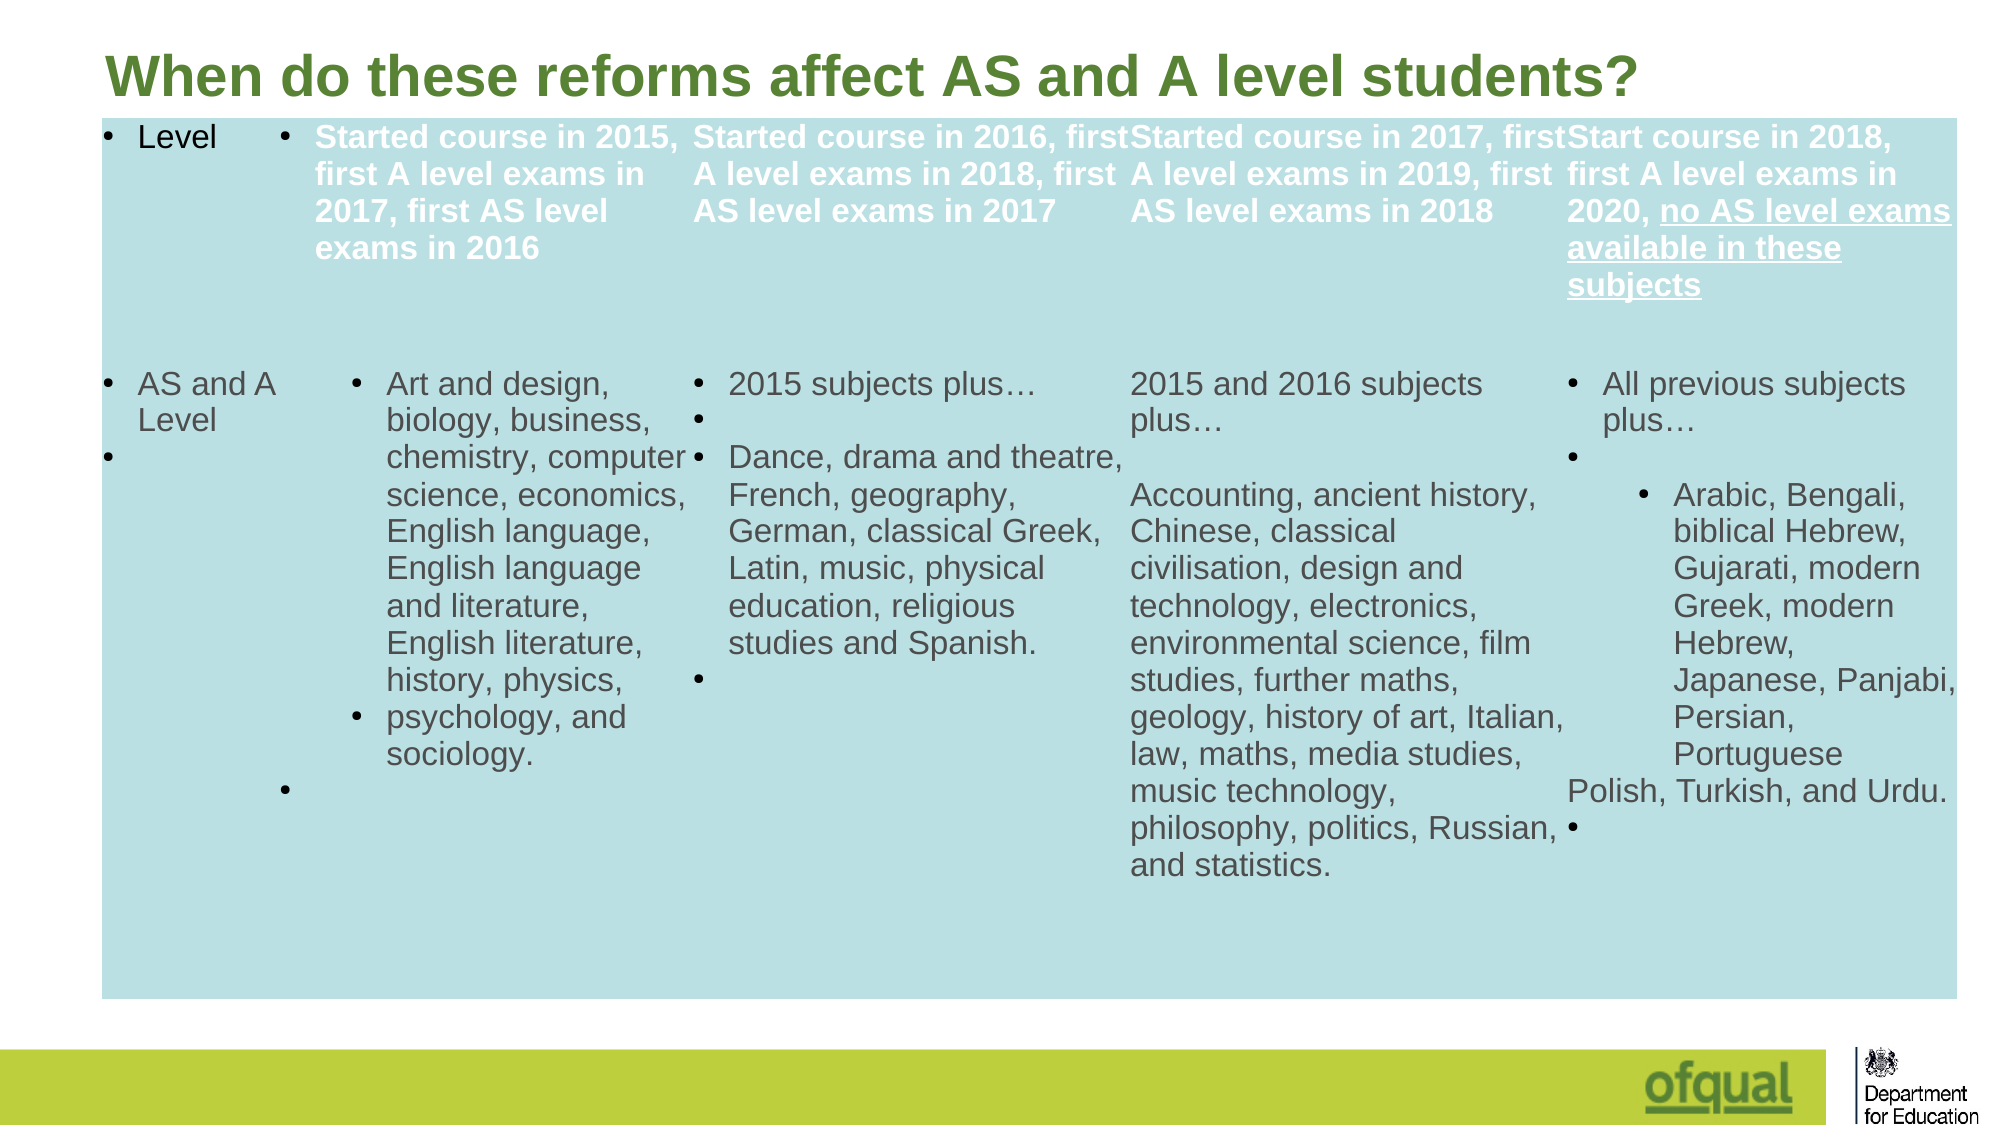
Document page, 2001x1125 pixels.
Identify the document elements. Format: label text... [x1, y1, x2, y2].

table_cell Art and design, biology, business, chemistry, computer science, economics, English language, English language and literature, English literature, history, physics, psychology, and sociology. [279, 365, 693, 999]
table_cell 2015 subjects plus… Dance, drama and theatre, French, geography, German, classical Greek, Latin, music, physical education, religious studies and Spanish. [693, 365, 1130, 999]
table_header Level [102, 118, 279, 365]
table_cell 2015 and 2016 subjects plus… Accounting, ancient history, Chinese, classical civilisation, design and technology, electronics, environmental science, film studies, further maths, geology, history of art, Italian, law, maths, media studies, music technology, philosophy, politics, Russian, and statistics. [1130, 365, 1567, 999]
table_header Started course in 2017, first A level exams in 2019, first AS level exams in 2018 [1130, 118, 1567, 365]
text_box When do these reforms affect AS and A level students? [90, 31, 1839, 116]
table_cell AS and A Level [102, 365, 279, 999]
table_header Started course in 2015, first A level exams in 2017, first AS level exams in 2016 [279, 118, 693, 365]
table_cell All previous subjects plus… Arabic, Bengali, biblical Hebrew, Gujarati, modern Greek, modern Hebrew, Japanese, Panjabi, Persian, Portuguese Polish, Turkish, and Urdu. [1567, 365, 1957, 999]
table_header Start course in 2018, first A level exams in 2020, no AS level exams available in these subjects [1567, 118, 1957, 365]
table_header Started course in 2016, first A level exams in 2018, first AS level exams in 2017 [693, 118, 1130, 365]
